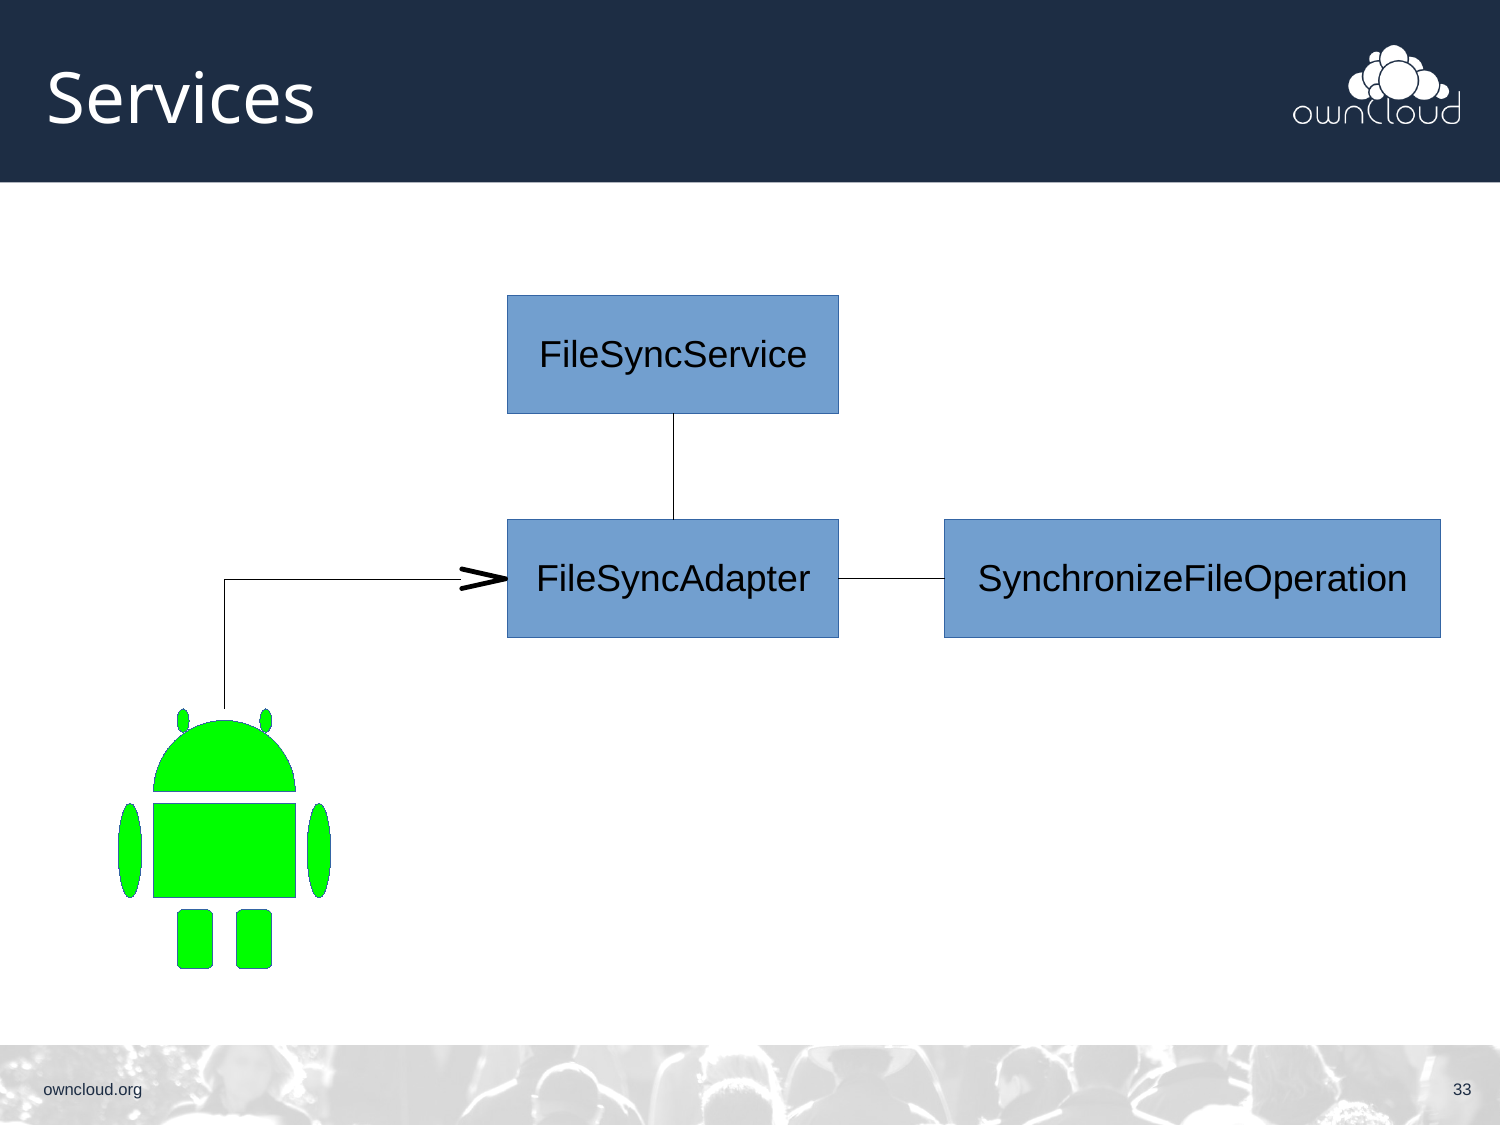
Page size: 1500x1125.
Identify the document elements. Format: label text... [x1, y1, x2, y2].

text_box [307, 803, 331, 898]
picture [1293, 45, 1460, 124]
text_box [153, 803, 296, 898]
text_box [118, 803, 142, 898]
text_box FileSyncService [507, 295, 839, 414]
picture [0, 1045, 1500, 1125]
text_box FileSyncAdapter [507, 519, 839, 638]
text_box [177, 909, 213, 969]
title Services [46, 5, 1258, 187]
text_box SynchronizeFileOperation [944, 519, 1441, 638]
text_box [236, 909, 272, 969]
text_box [153, 708, 296, 792]
